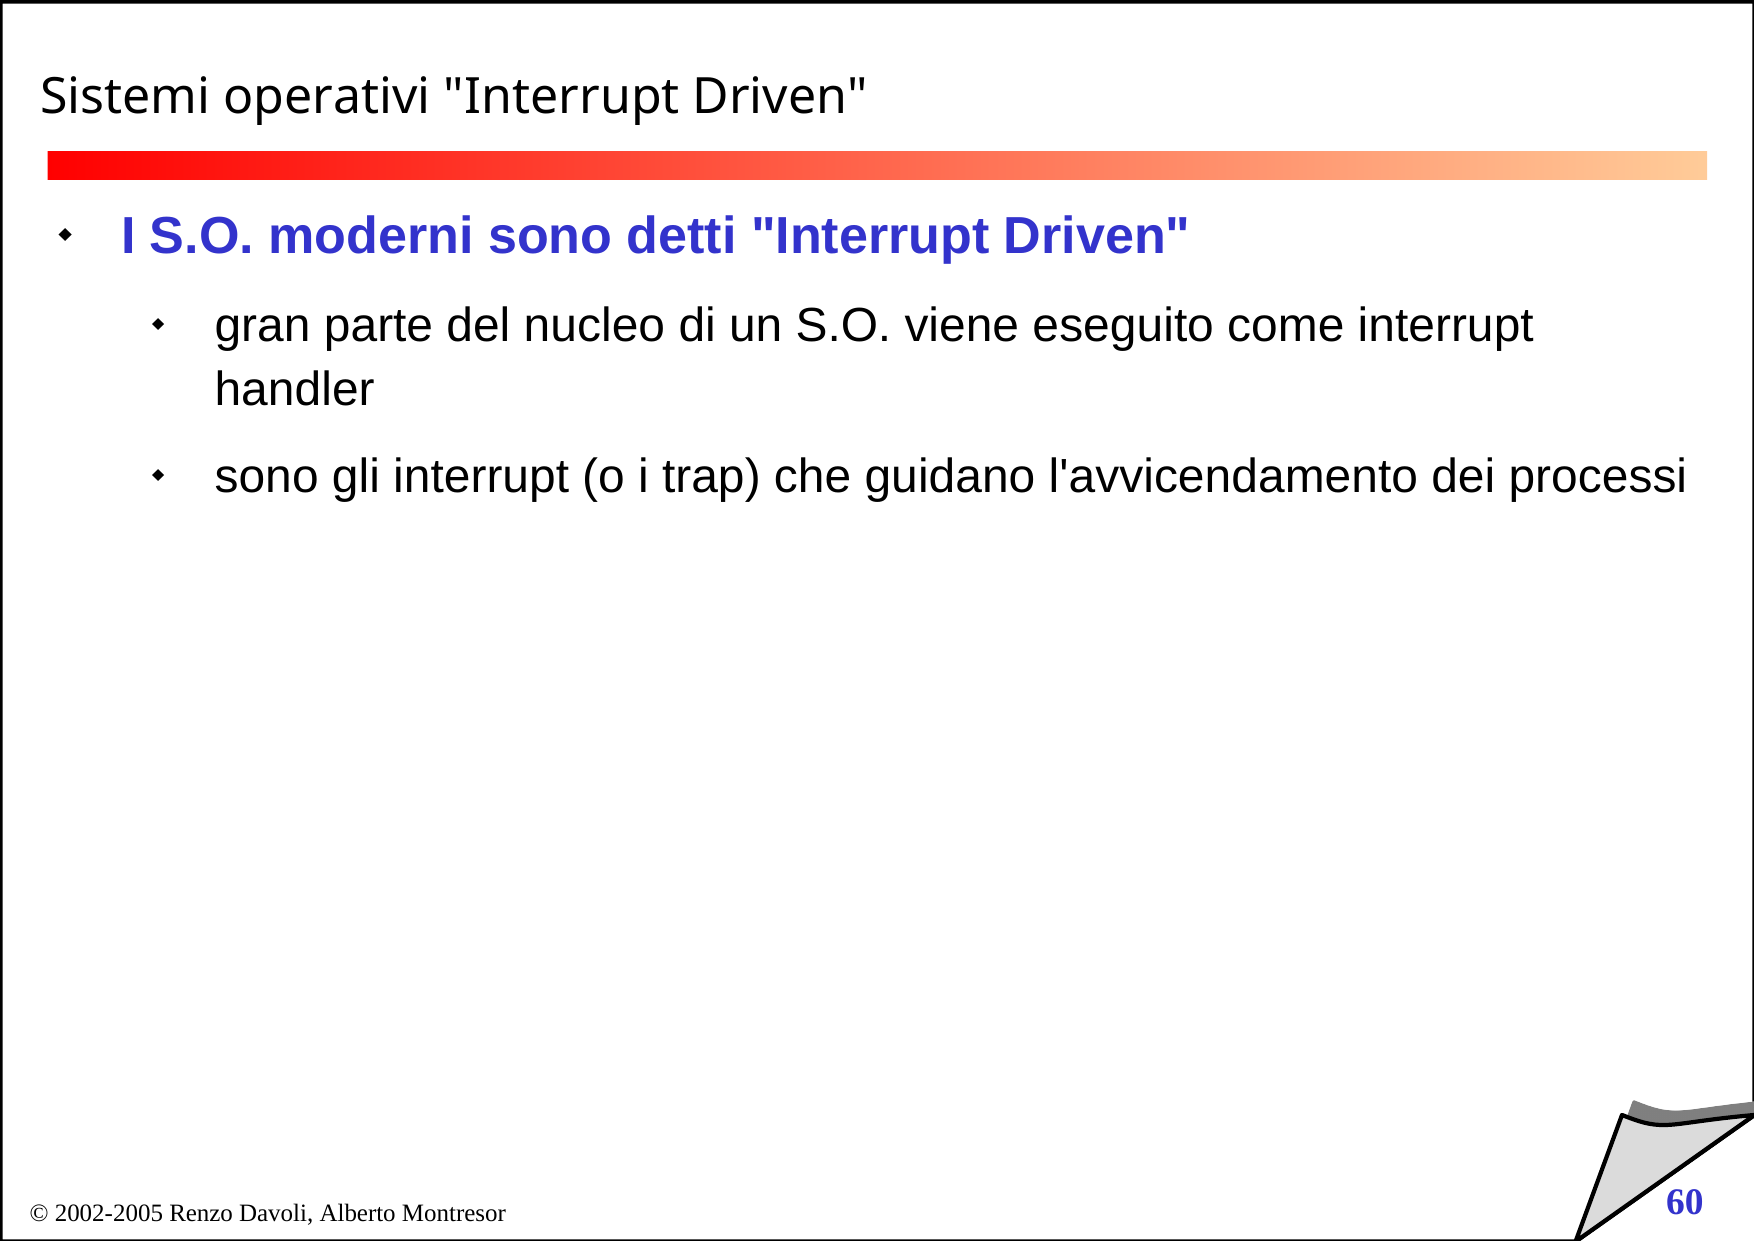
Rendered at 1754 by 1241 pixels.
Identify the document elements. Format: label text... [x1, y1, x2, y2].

list I S.O. moderni sono detti "Interrupt Driven" gran parte del nucleo di un S.O. viene eseguito come interrupt handler sono gli interrupt (o i trap) che guidano l'avvicendamento dei processi [58, 206, 1696, 815]
title Sistemi operativi "Interrupt Driven" [40, 49, 1714, 144]
